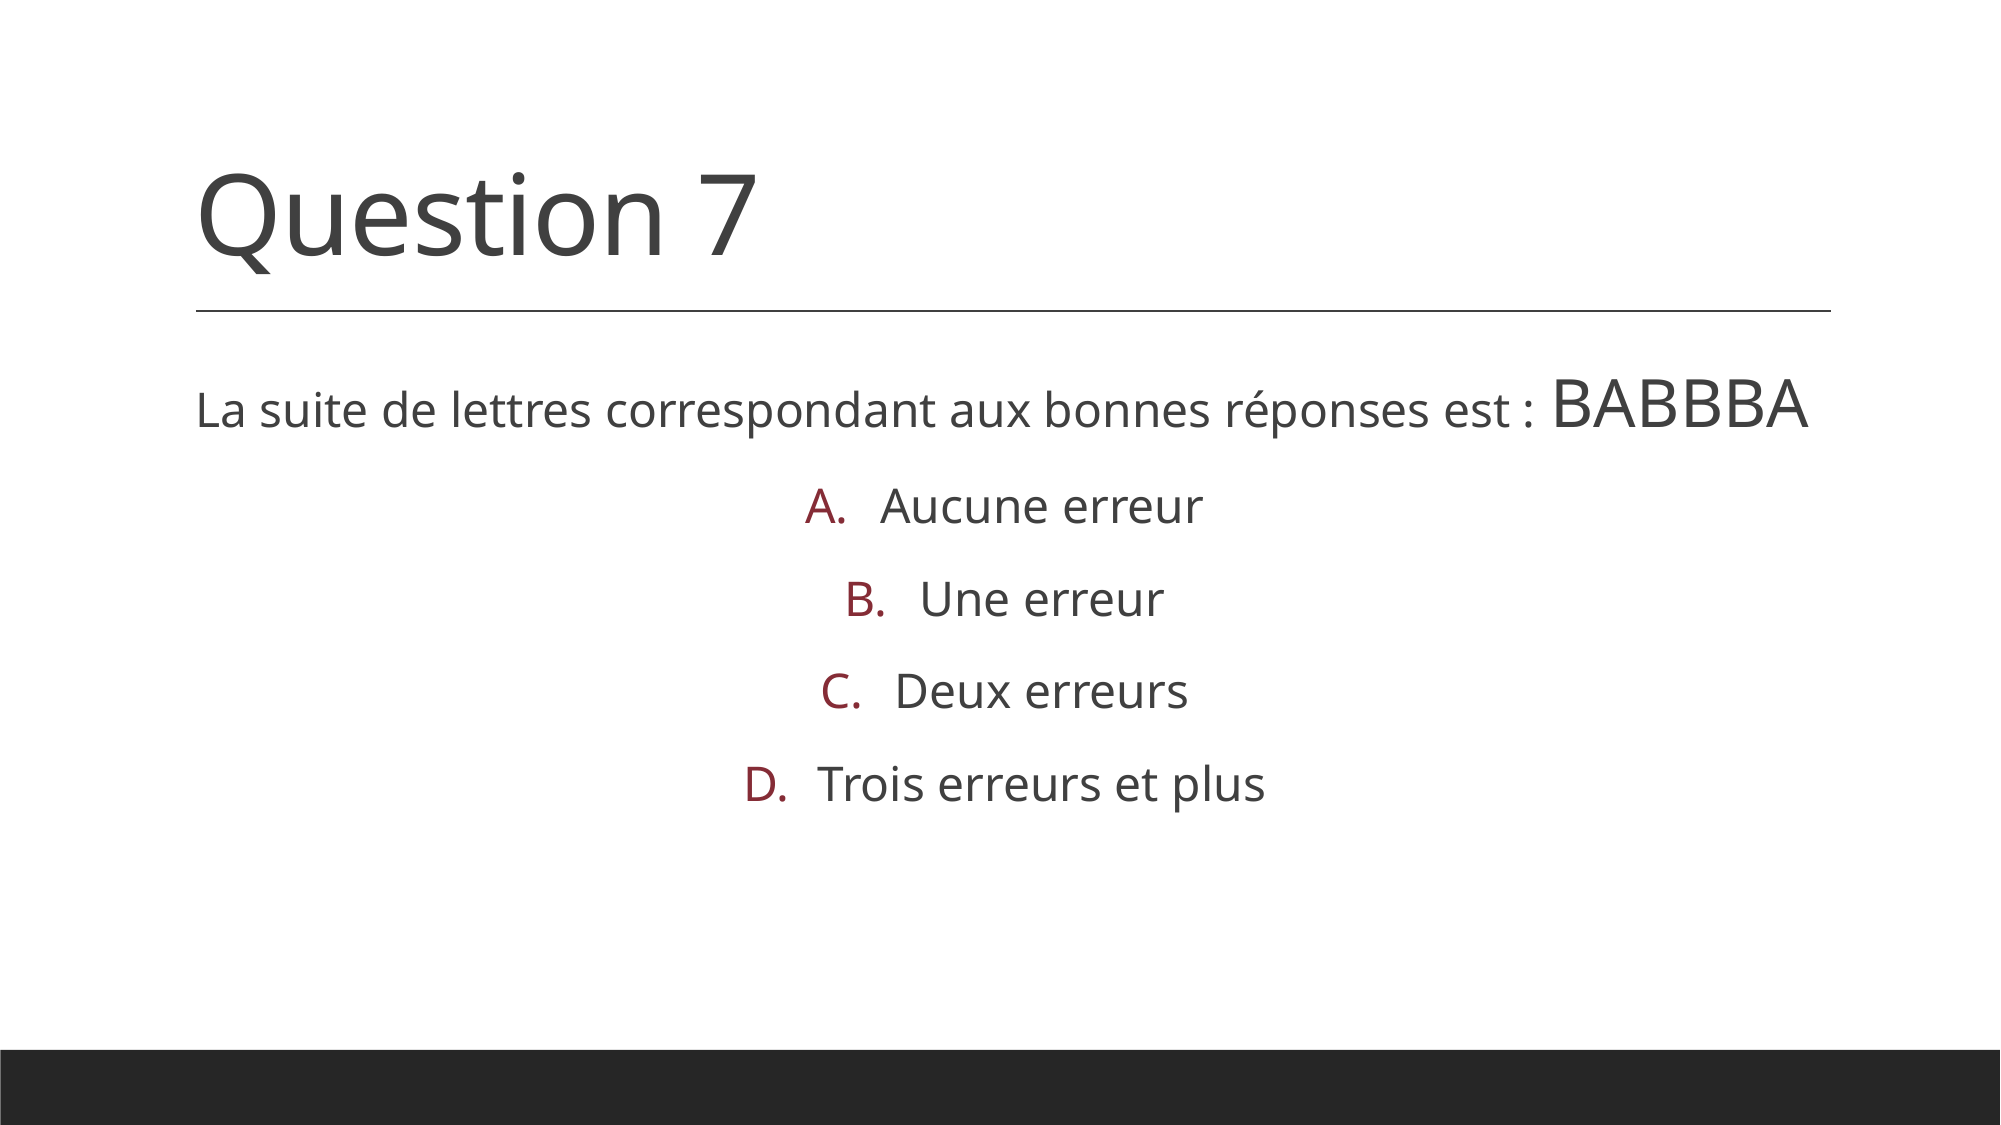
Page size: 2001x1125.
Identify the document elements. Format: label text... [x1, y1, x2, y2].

text_box La suite de lettres correspondant aux bonnes réponses est : BABBBA Aucune erreur Une erreur Deux erreurs Trois erreurs et plus [179, 345, 1830, 963]
text_box Question 7 [179, 46, 1830, 285]
